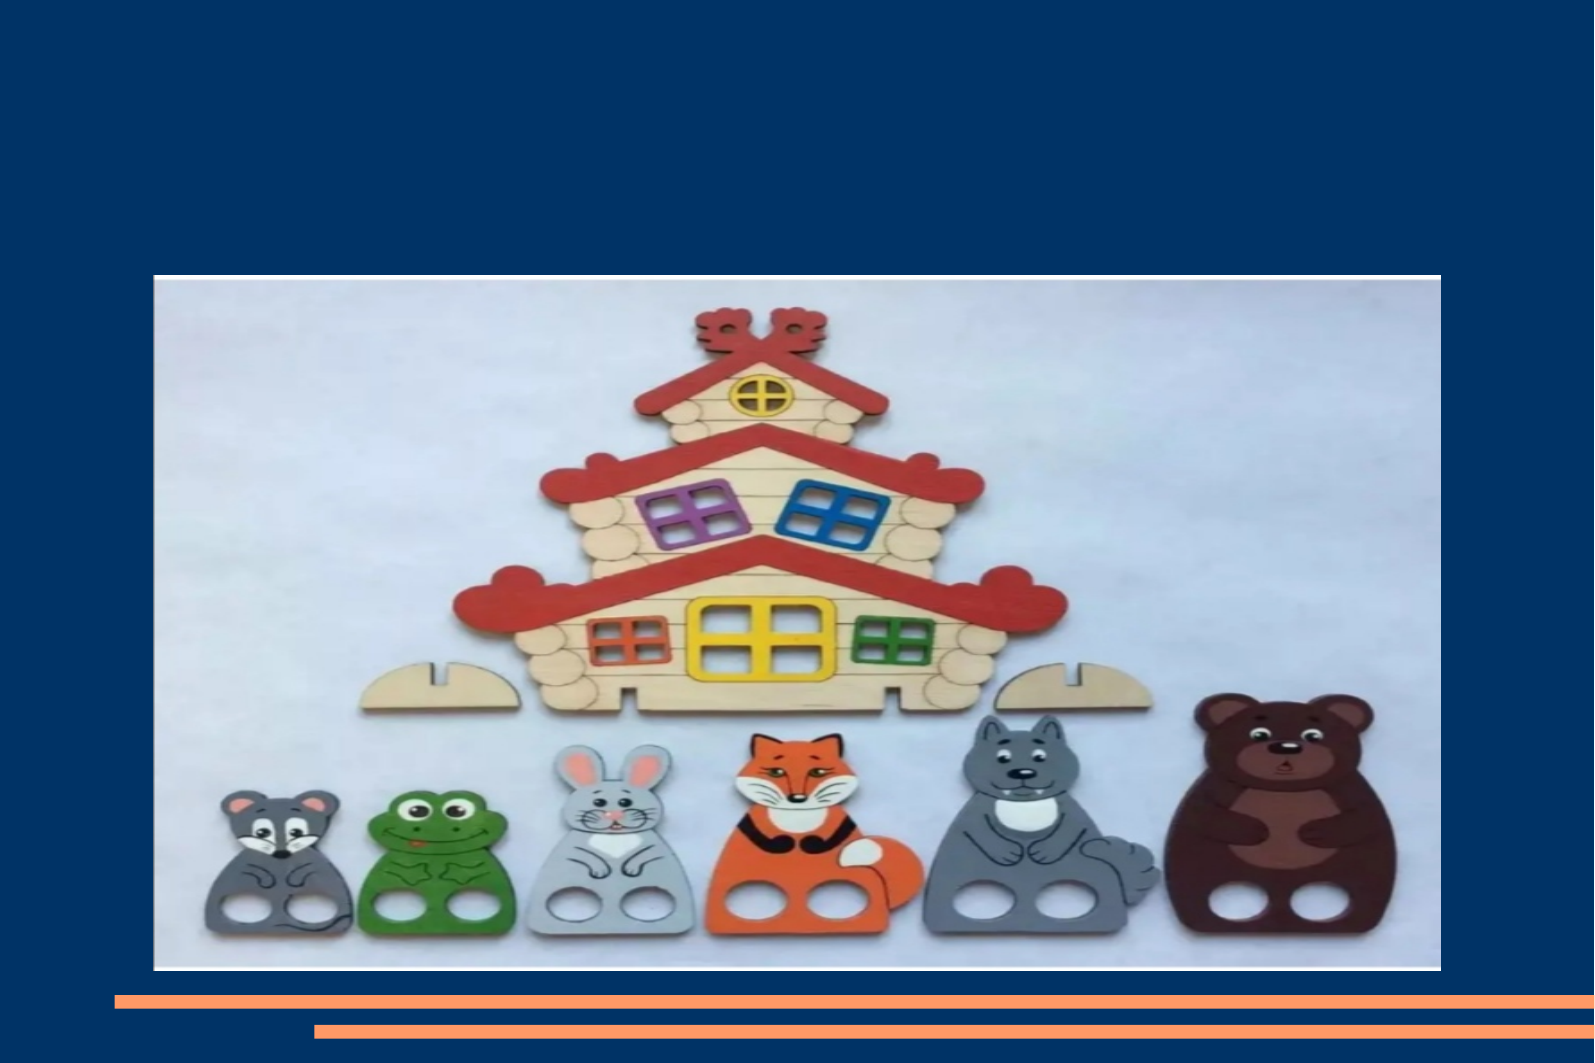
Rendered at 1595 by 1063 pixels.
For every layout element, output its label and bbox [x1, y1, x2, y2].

picture [153, 275, 1441, 971]
